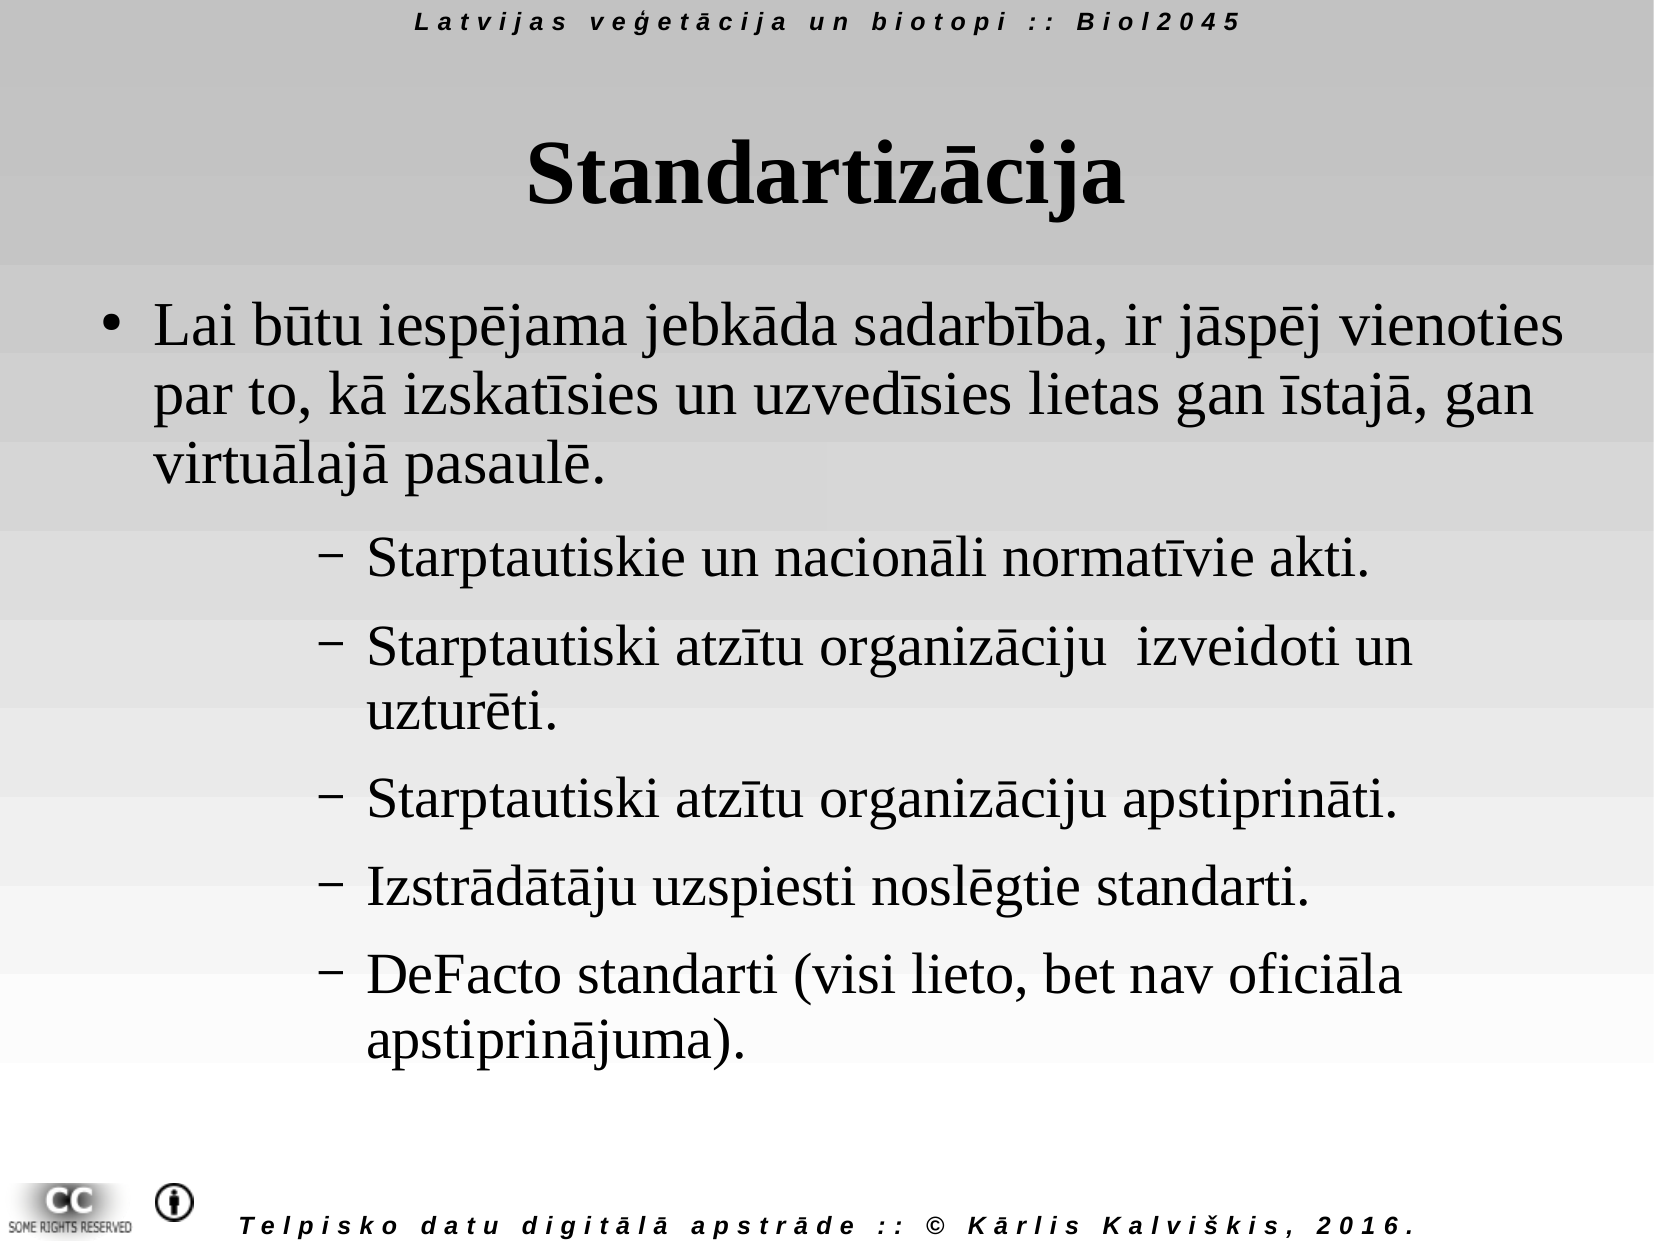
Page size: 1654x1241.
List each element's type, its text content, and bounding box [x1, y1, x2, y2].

title Standartizācija [29, 49, 1625, 296]
picture [0, 0, 1654, 1241]
list Lai būtu iespējama jebkāda sadarbība, ir jāspēj vienoties par to, kā izskatīsies un uzvedīsies lietas gan īstajā, gan virtuālajā pasaulē. Starptautiskie un nacionāli normatīvie akti. Starptautiski atzītu organizāciju izveidoti un uzturēti. Starptautiski atzītu organizāciju apstiprināti. Izstrādātāju uzspiesti noslēgtie standarti. DeFacto standarti (visi lieto, bet nav oficiāla apstiprinājuma). [82, 289, 1571, 1098]
